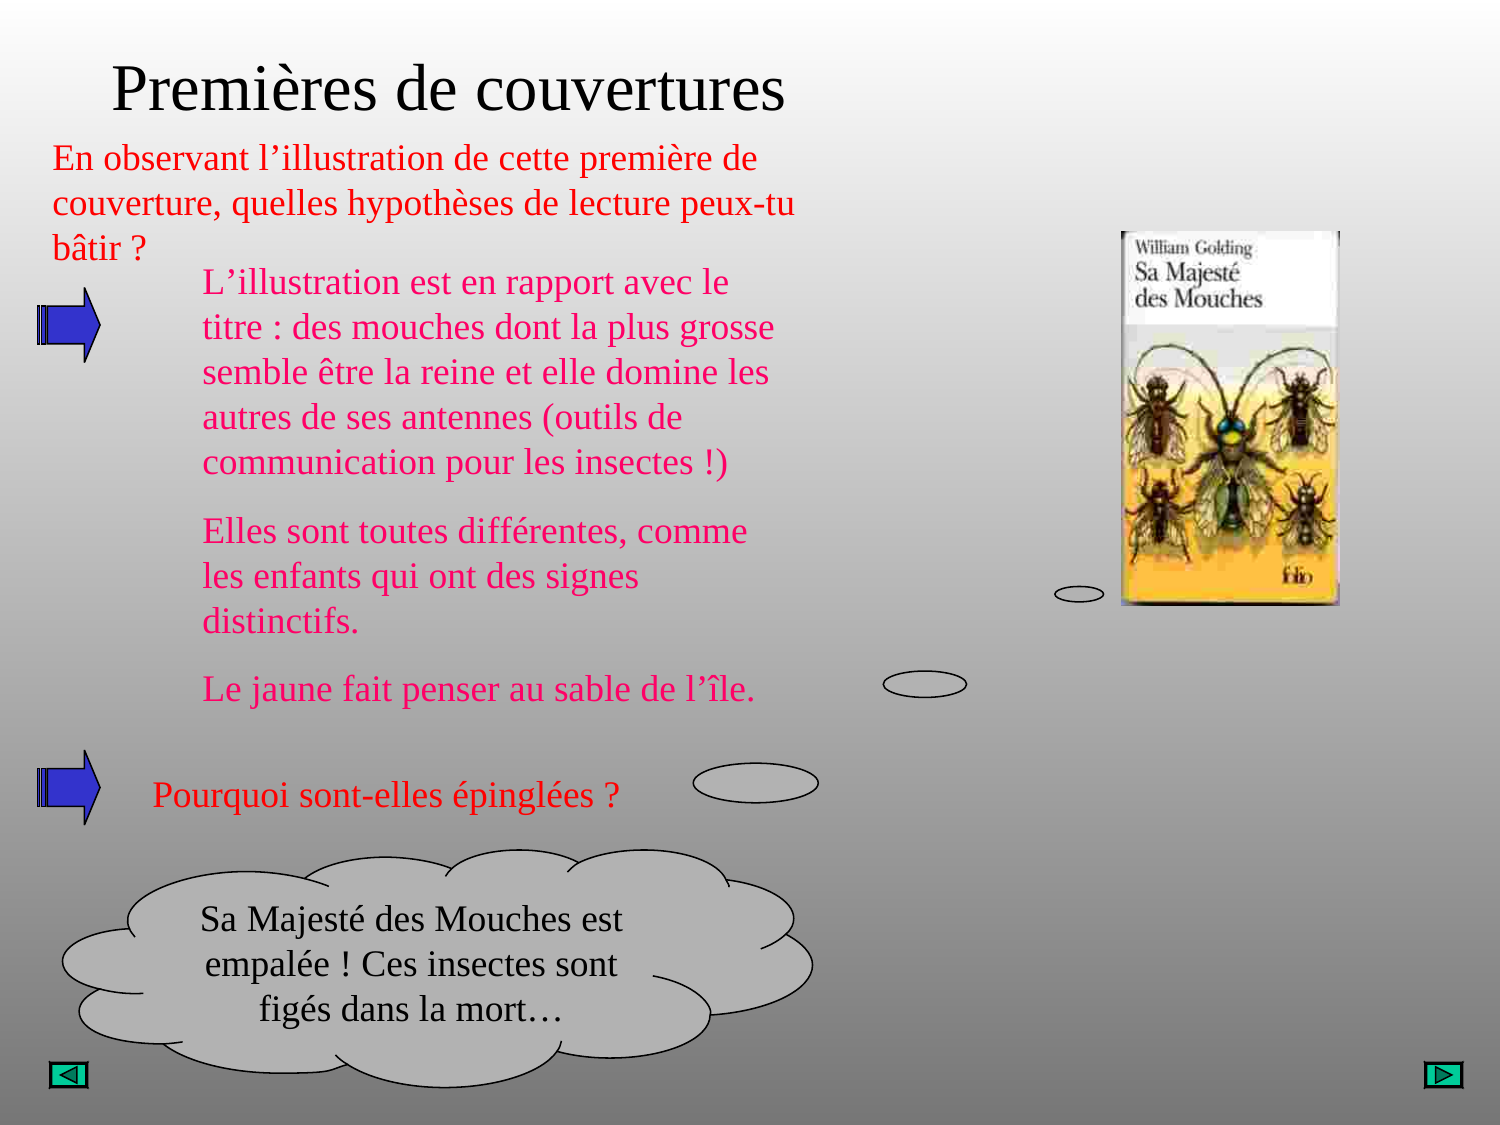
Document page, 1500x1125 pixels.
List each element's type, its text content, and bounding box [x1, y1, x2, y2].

text_box Pourquoi sont-elles épinglées ? [137, 762, 663, 823]
text_box Sa Majesté des Mouches est empalée ! Ces insectes sont figés dans la mort… [693, 763, 819, 803]
picture [1121, 231, 1340, 606]
text_box Sa Majesté des Mouches est empalée ! Ces insectes sont figés dans la mort… [883, 671, 967, 698]
text_box En observant l’illustration de cette première de couverture, quelles hypothèses de lecture peux-tu bâtir ? [37, 124, 850, 276]
text_box [41, 306, 45, 344]
text_box [47, 750, 101, 826]
text_box Sa Majesté des Mouches est empalée ! Ces insectes sont figés dans la mort… [62, 849, 813, 1088]
text_box L’illustration est en rapport avec le titre : des mouches dont la plus grosse semble être la reine et elle domine les autres de ses antennes (outils de communication pour les insectes !) Elles sont toutes différentes, comme les enfants qui ont des signes distinctifs. Le jaune fait penser au sable de l’île. [187, 249, 801, 718]
text_box [51, 1062, 88, 1088]
text_box [47, 287, 101, 363]
title Premières de couvertures [62, 42, 838, 124]
text_box [41, 769, 45, 806]
text_box [1426, 1062, 1463, 1088]
